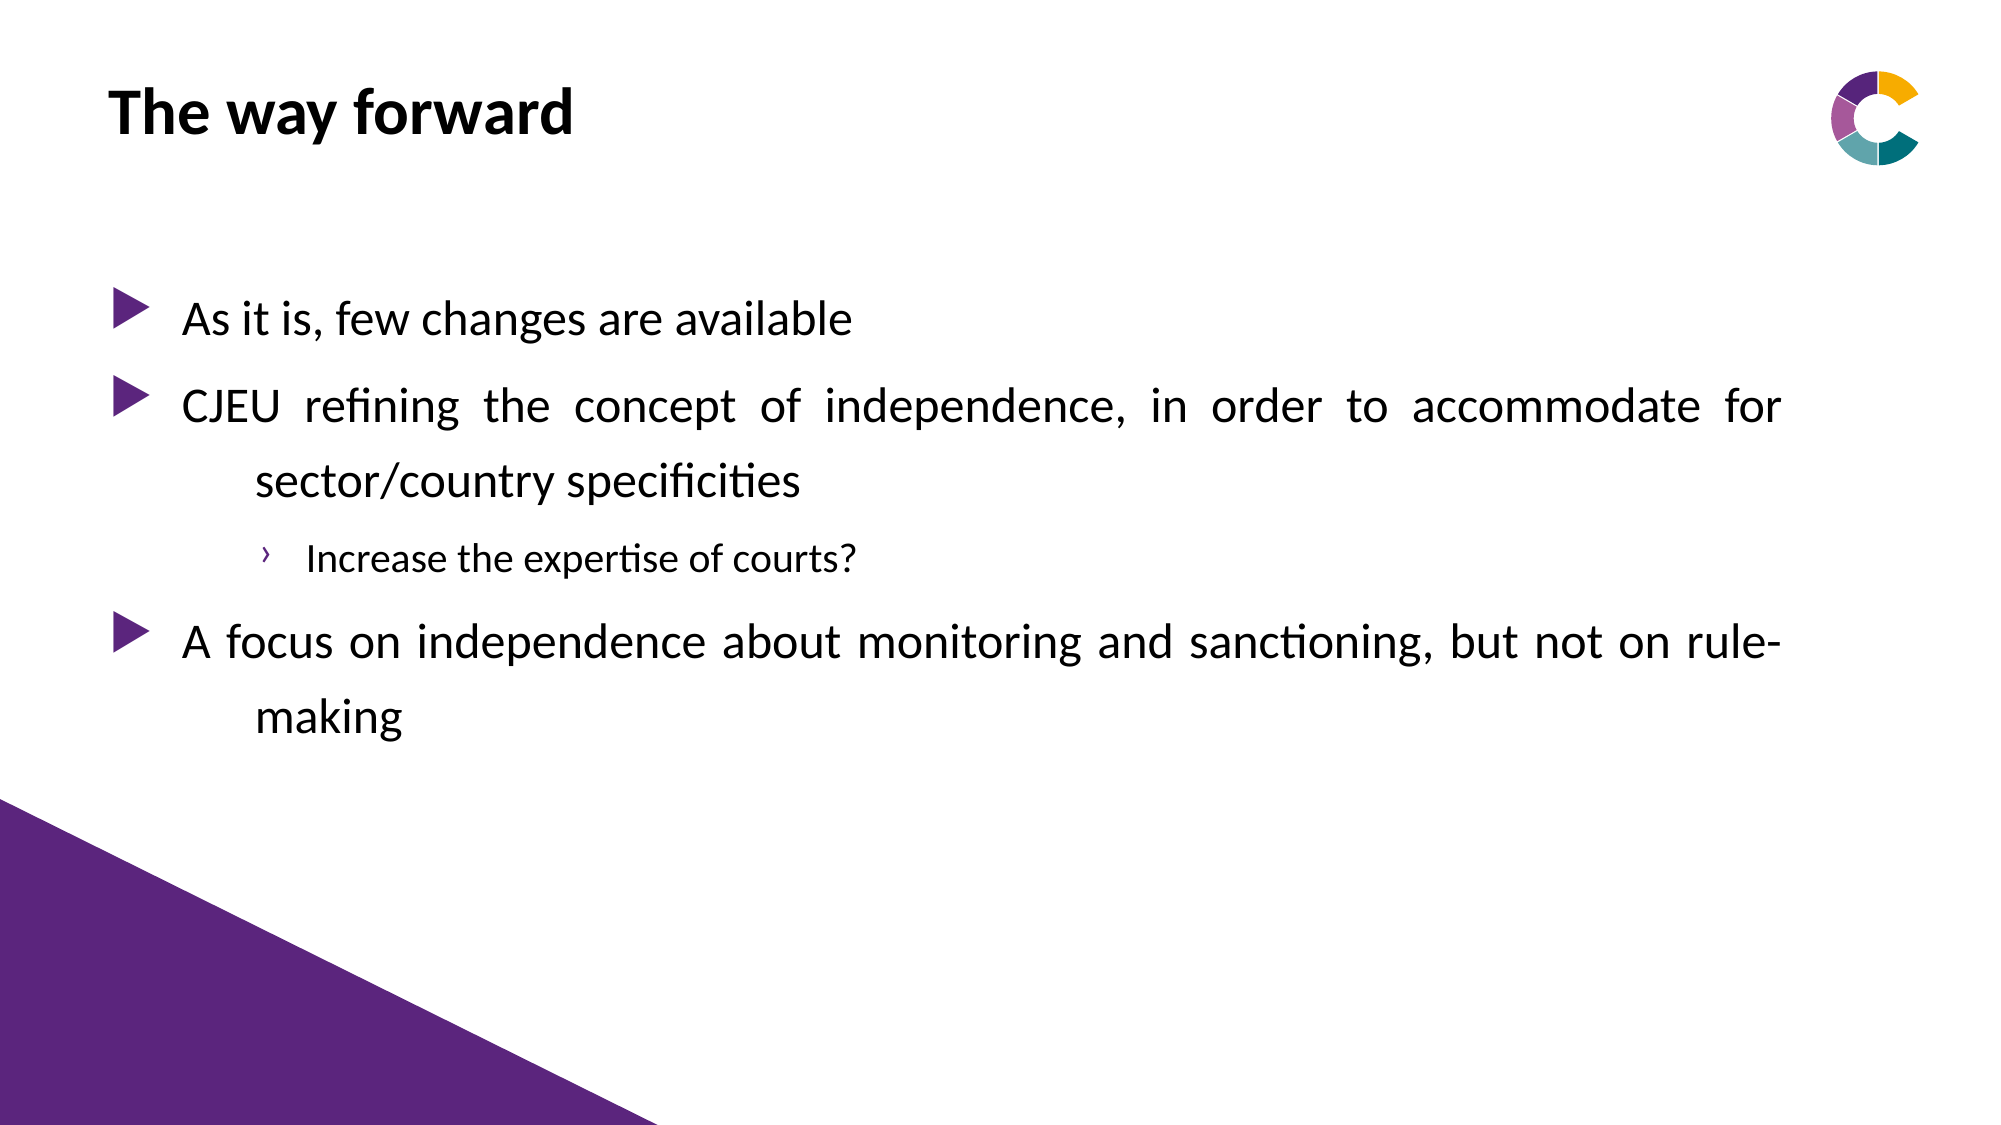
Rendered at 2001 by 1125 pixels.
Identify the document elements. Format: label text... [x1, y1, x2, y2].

list As it is, few changes are available CJEU refining the concept of independence, in order to accommodate for sector/country specificities Increase the expertise of courts? A focus on independence about monitoring and sanctioning, but not on rule-making [93, 262, 1799, 1005]
title The way forw ard [93, 60, 1799, 193]
